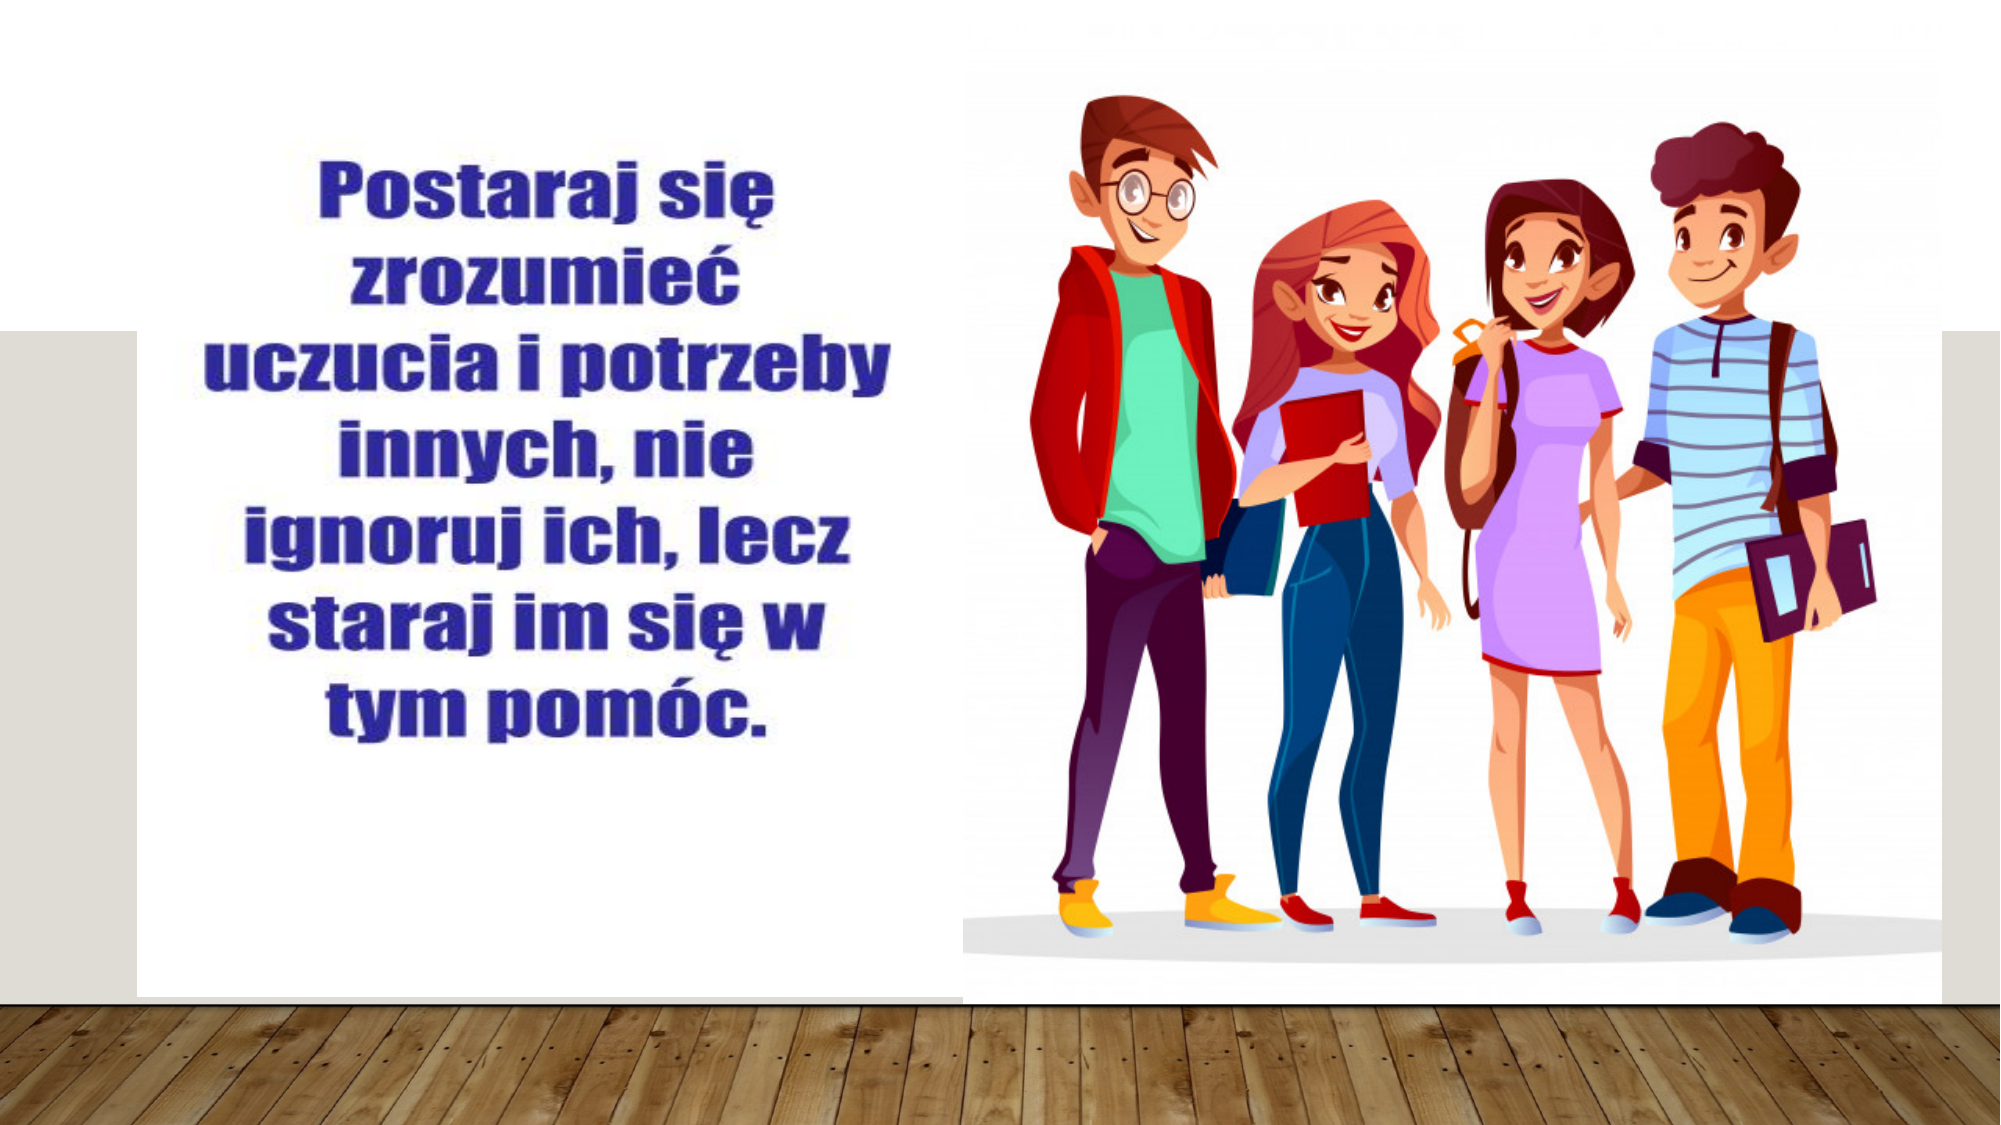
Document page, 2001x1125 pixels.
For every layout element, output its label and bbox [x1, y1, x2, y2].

picture [0, 1007, 2000, 1125]
picture [137, 25, 1942, 1004]
